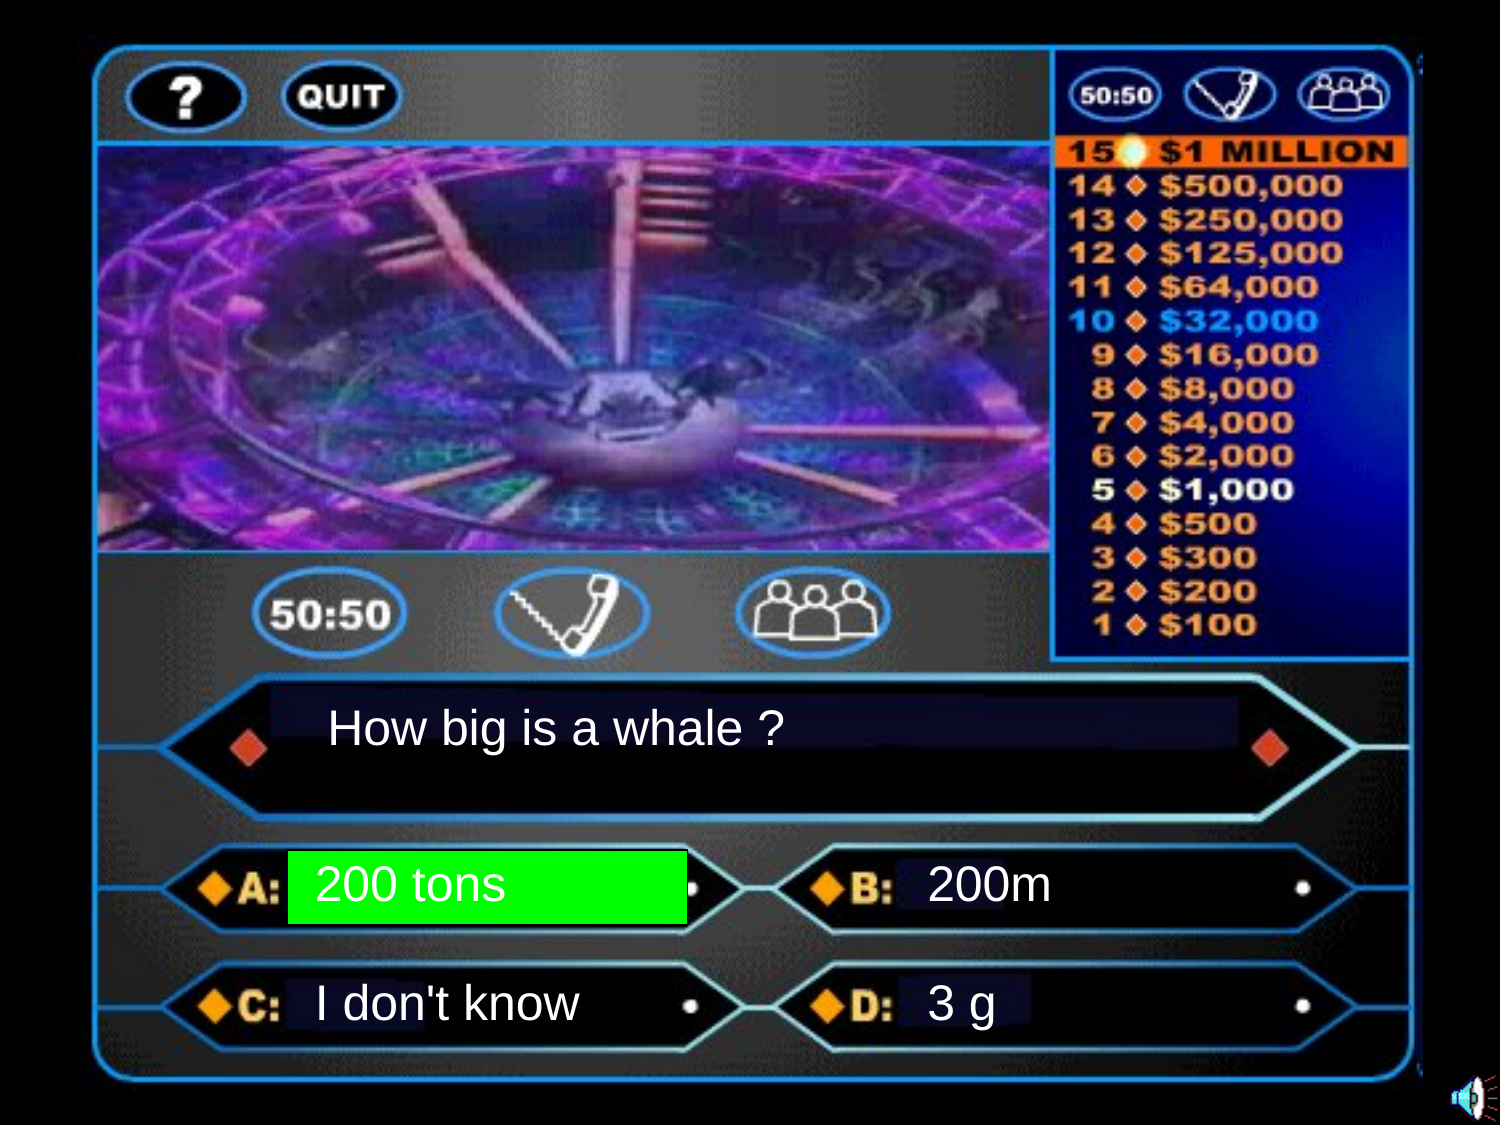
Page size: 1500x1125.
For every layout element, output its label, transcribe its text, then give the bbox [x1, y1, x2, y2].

text_box 200 tons [299, 843, 651, 920]
text_box [287, 849, 688, 925]
text_box How big is a whale ? [312, 687, 1225, 763]
text_box 200m [912, 843, 1263, 920]
text_box 3 g [912, 962, 1263, 1038]
picture [1449, 1074, 1500, 1125]
text_box I don't know [299, 962, 651, 1038]
picture [77, 35, 1423, 1091]
